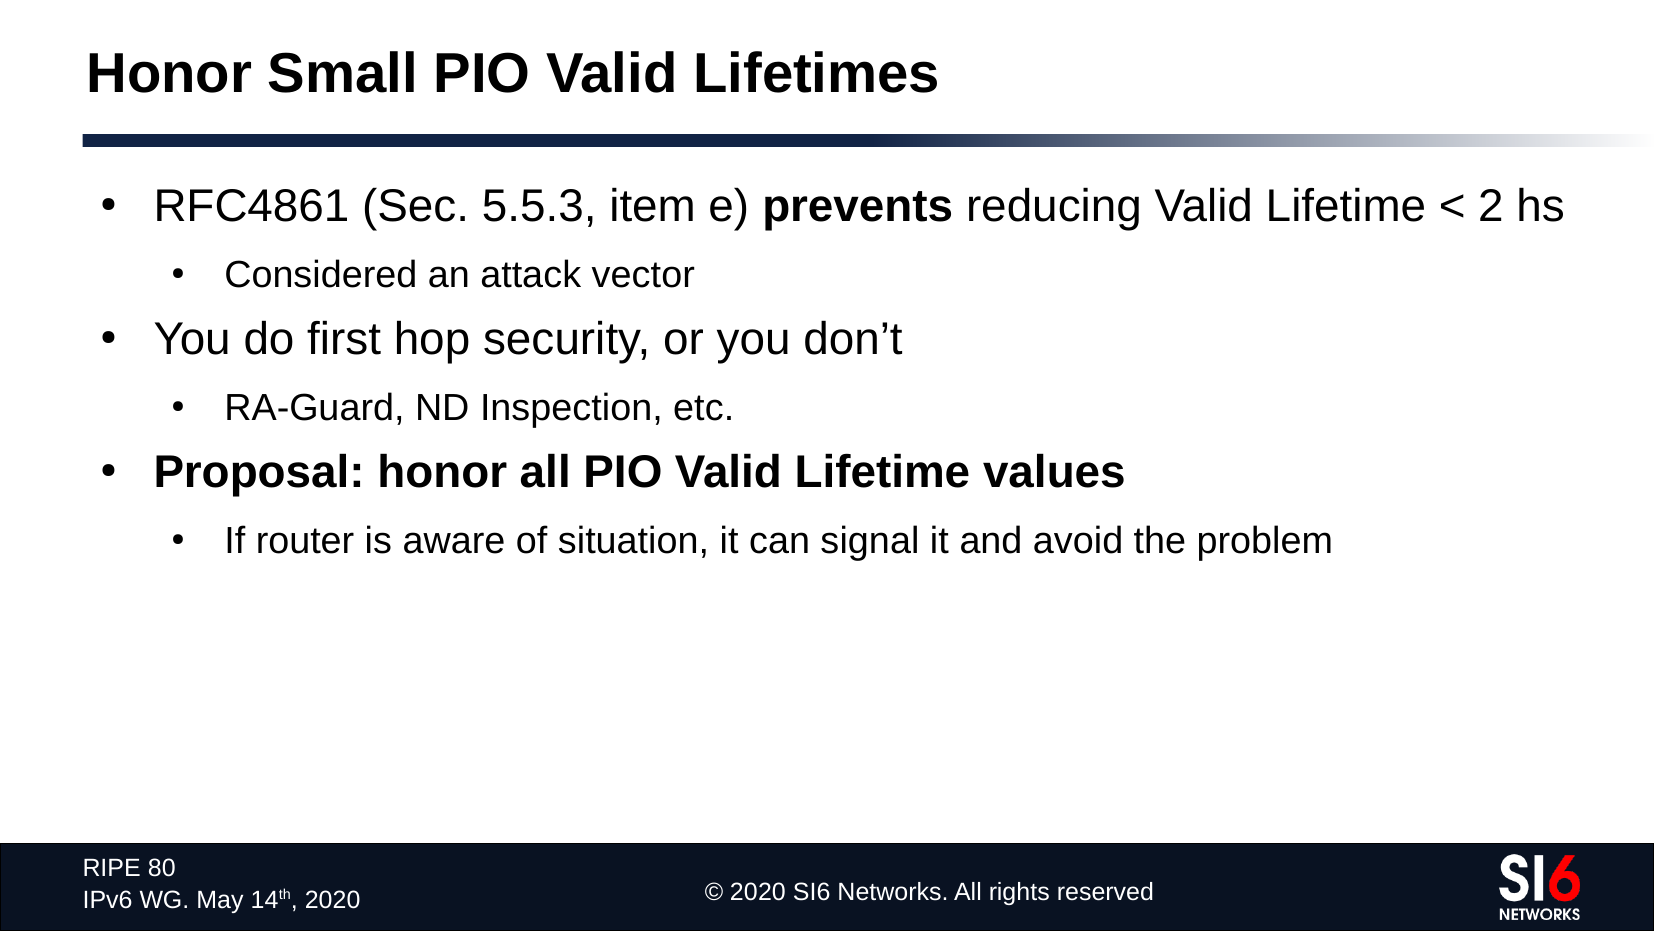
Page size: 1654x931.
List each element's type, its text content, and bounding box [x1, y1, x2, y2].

picture [1499, 854, 1580, 920]
title Honor Small PIO Valid Lifetimes [86, 22, 1575, 124]
list RFC4861 (Sec. 5.5.3, item e) prevents reducing Valid Lifetime < 2 hs Considered an attack vector You do first hop security, or you don’t RA-Guard, ND Inspection, etc. Proposal: honor all PIO Valid Lifetime values If router is aware of situation, it can signal it and avoid the problem [82, 179, 1571, 794]
